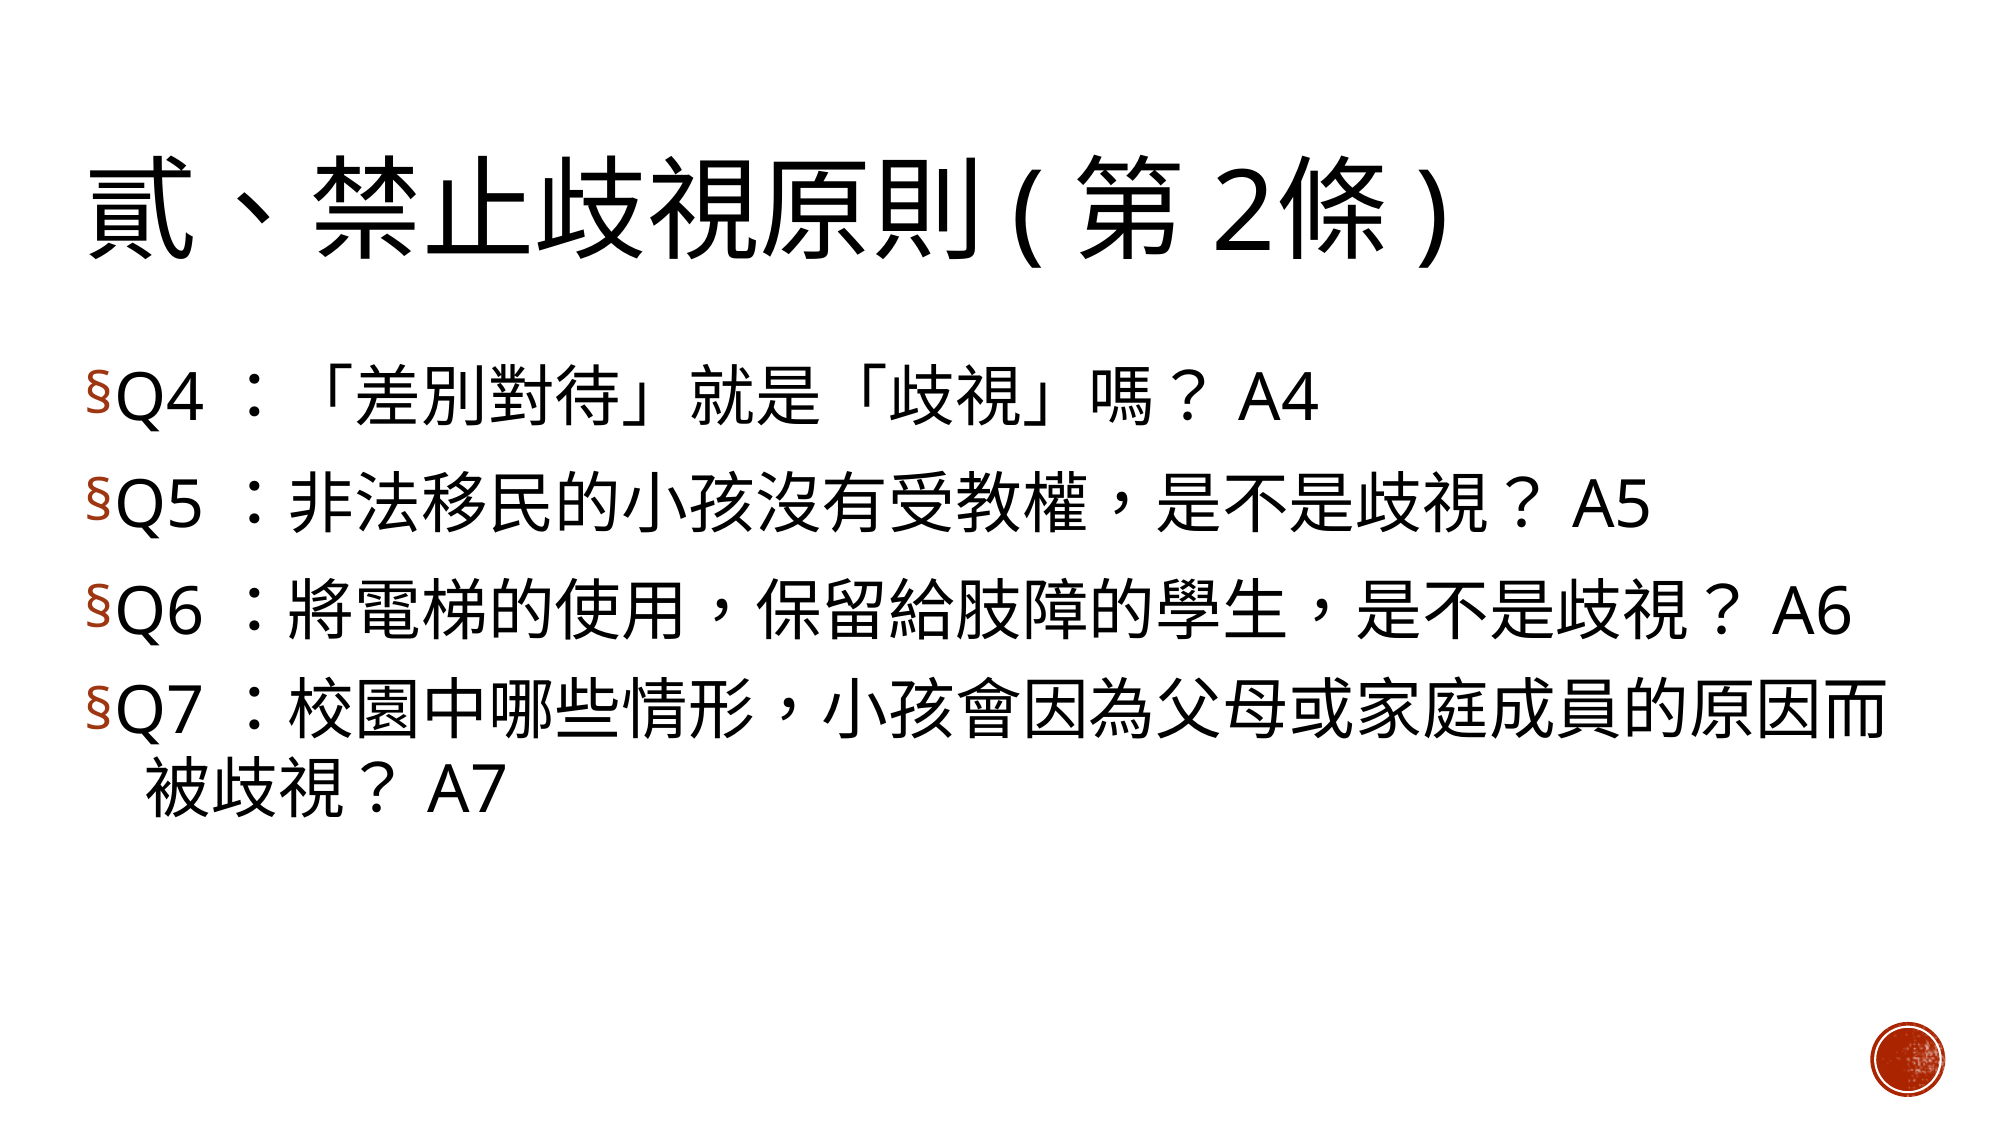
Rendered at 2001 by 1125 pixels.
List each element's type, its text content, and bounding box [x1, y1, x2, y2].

list Q4：「差別對待」就是「歧視」嗎？A4 Q5：非法移民的小孩沒有受教權，是不是歧視？A5 Q6：將電梯的使用，保留給肢障的學生，是不是歧視？A6 Q7：校園中哪些情形，小孩會因為父母或家庭成員的原因而被歧視？A7 [69, 348, 1963, 1013]
title 貳、禁止歧視原則(第2條) [69, 79, 1935, 344]
